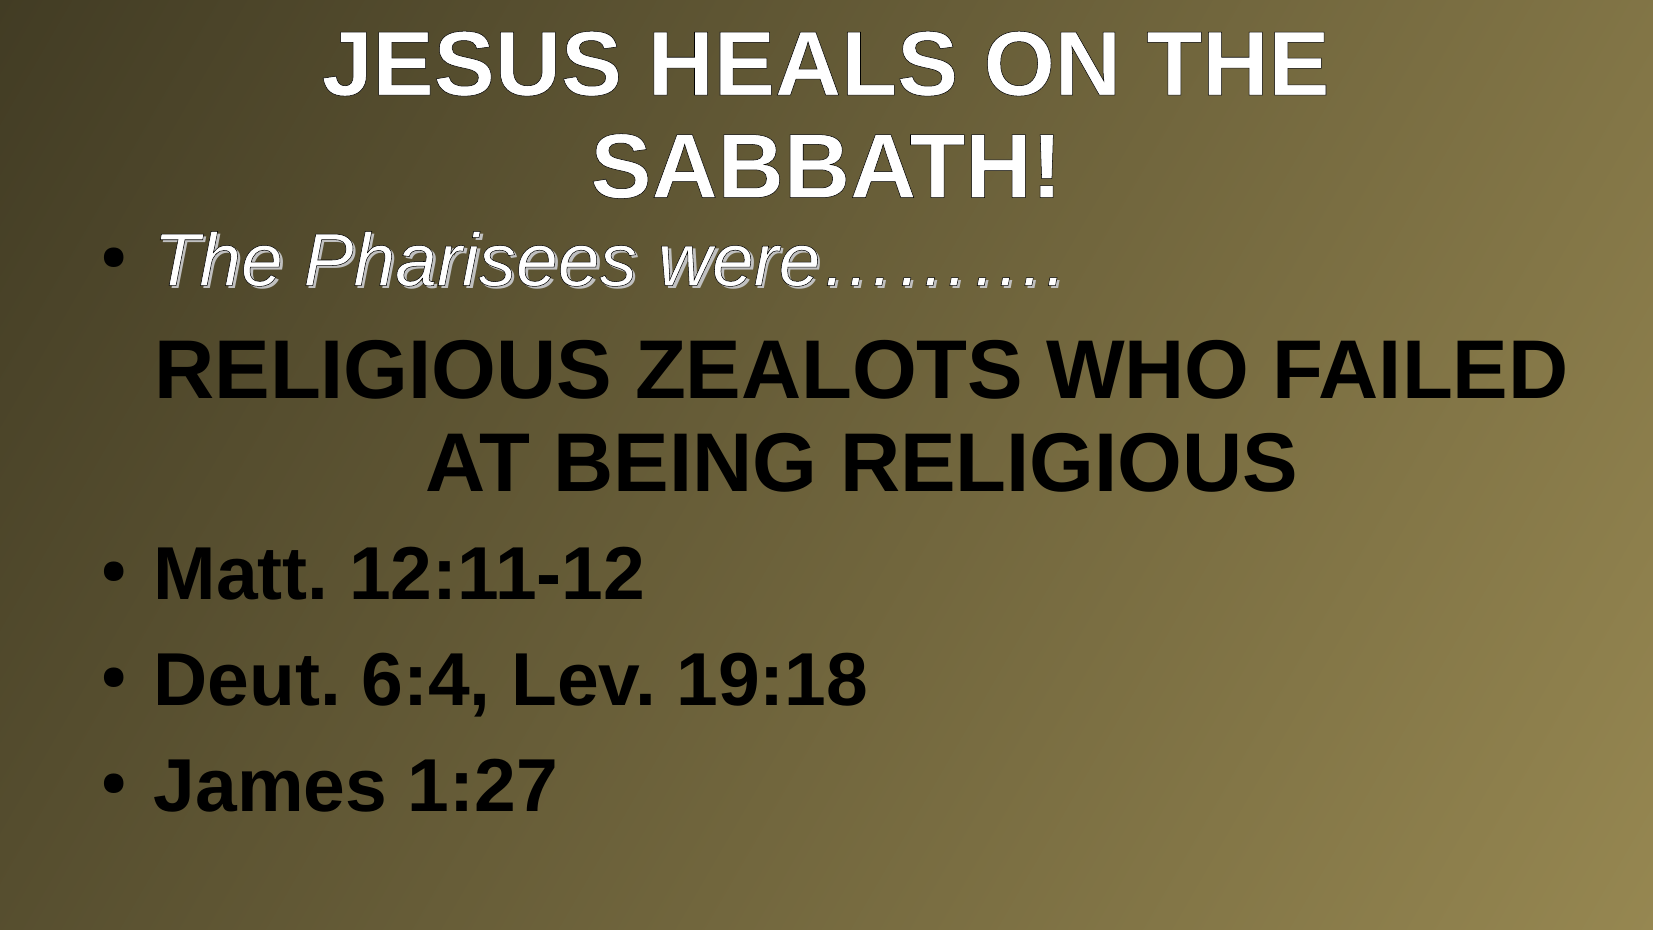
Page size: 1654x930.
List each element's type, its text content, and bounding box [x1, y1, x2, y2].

list The Pharisees were………. RELIGIOUS ZEALOTS WHO FAILED AT BEING RELIGIOUS Matt. 12:11-12 Deut. 6:4, Lev. 19:18 James 1:27 [82, 217, 1571, 901]
title JESUS HEALS ON THE SABBATH! [82, 12, 1571, 217]
